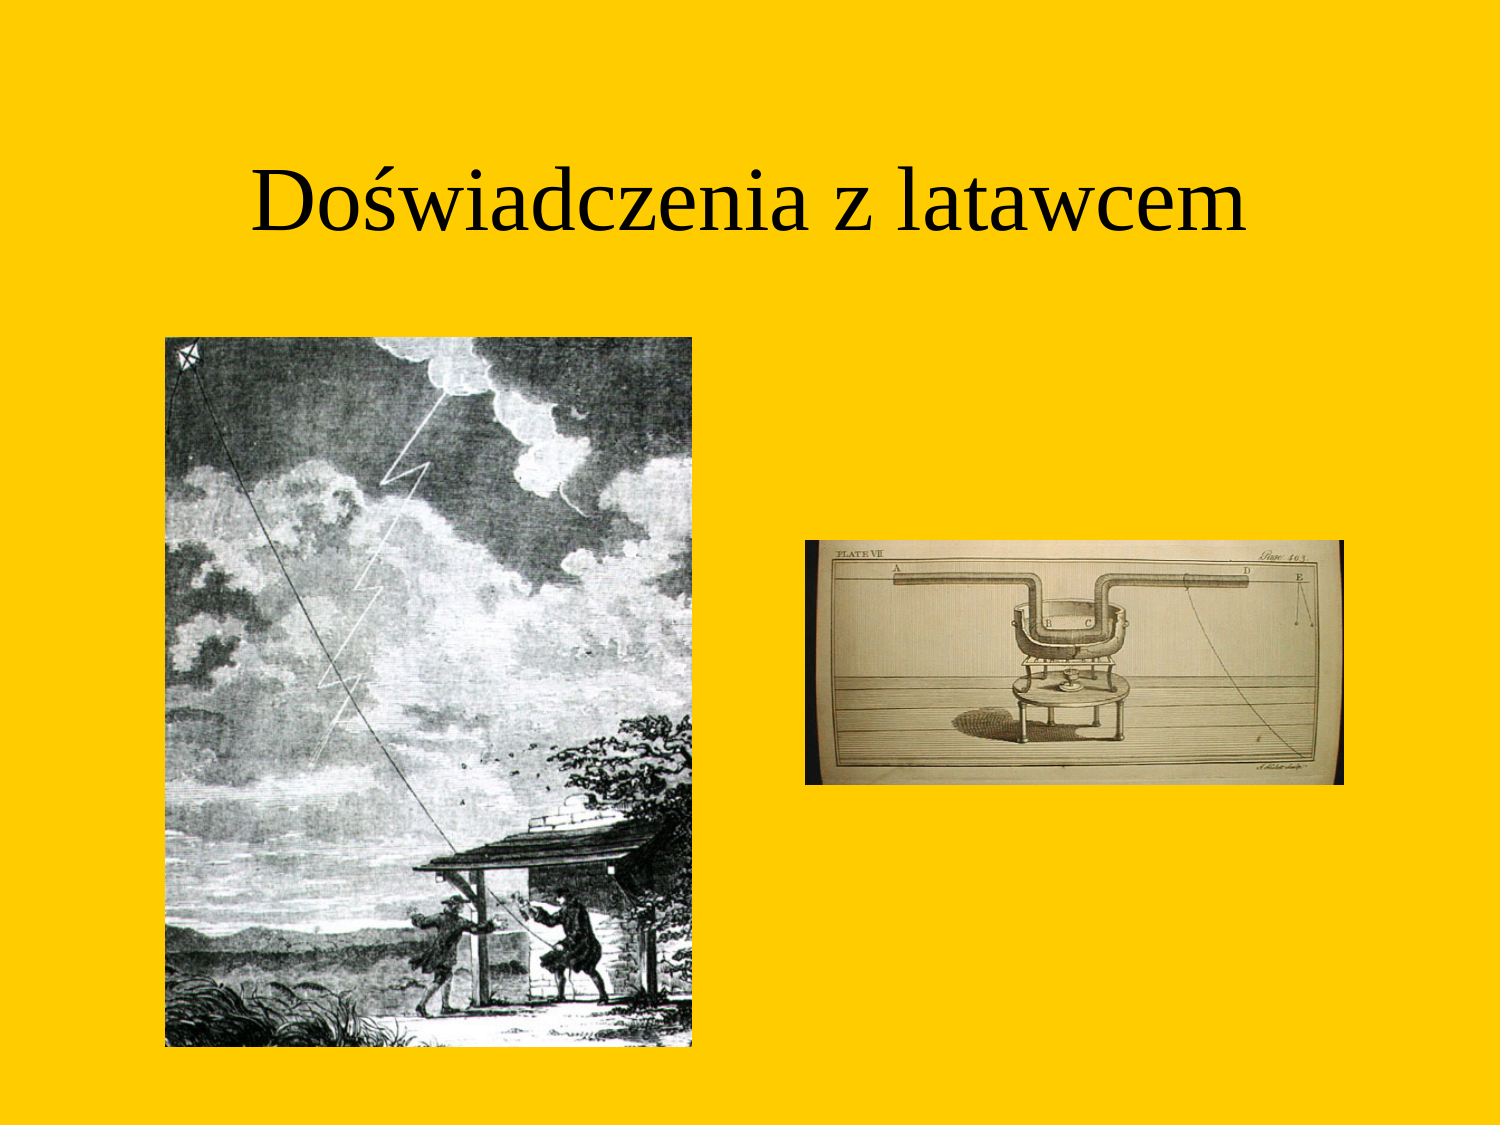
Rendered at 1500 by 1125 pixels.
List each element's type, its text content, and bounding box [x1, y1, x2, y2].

text_box [165, 338, 692, 1047]
title Doświadczenia z latawcem [112, 99, 1388, 288]
text_box [805, 540, 1344, 785]
